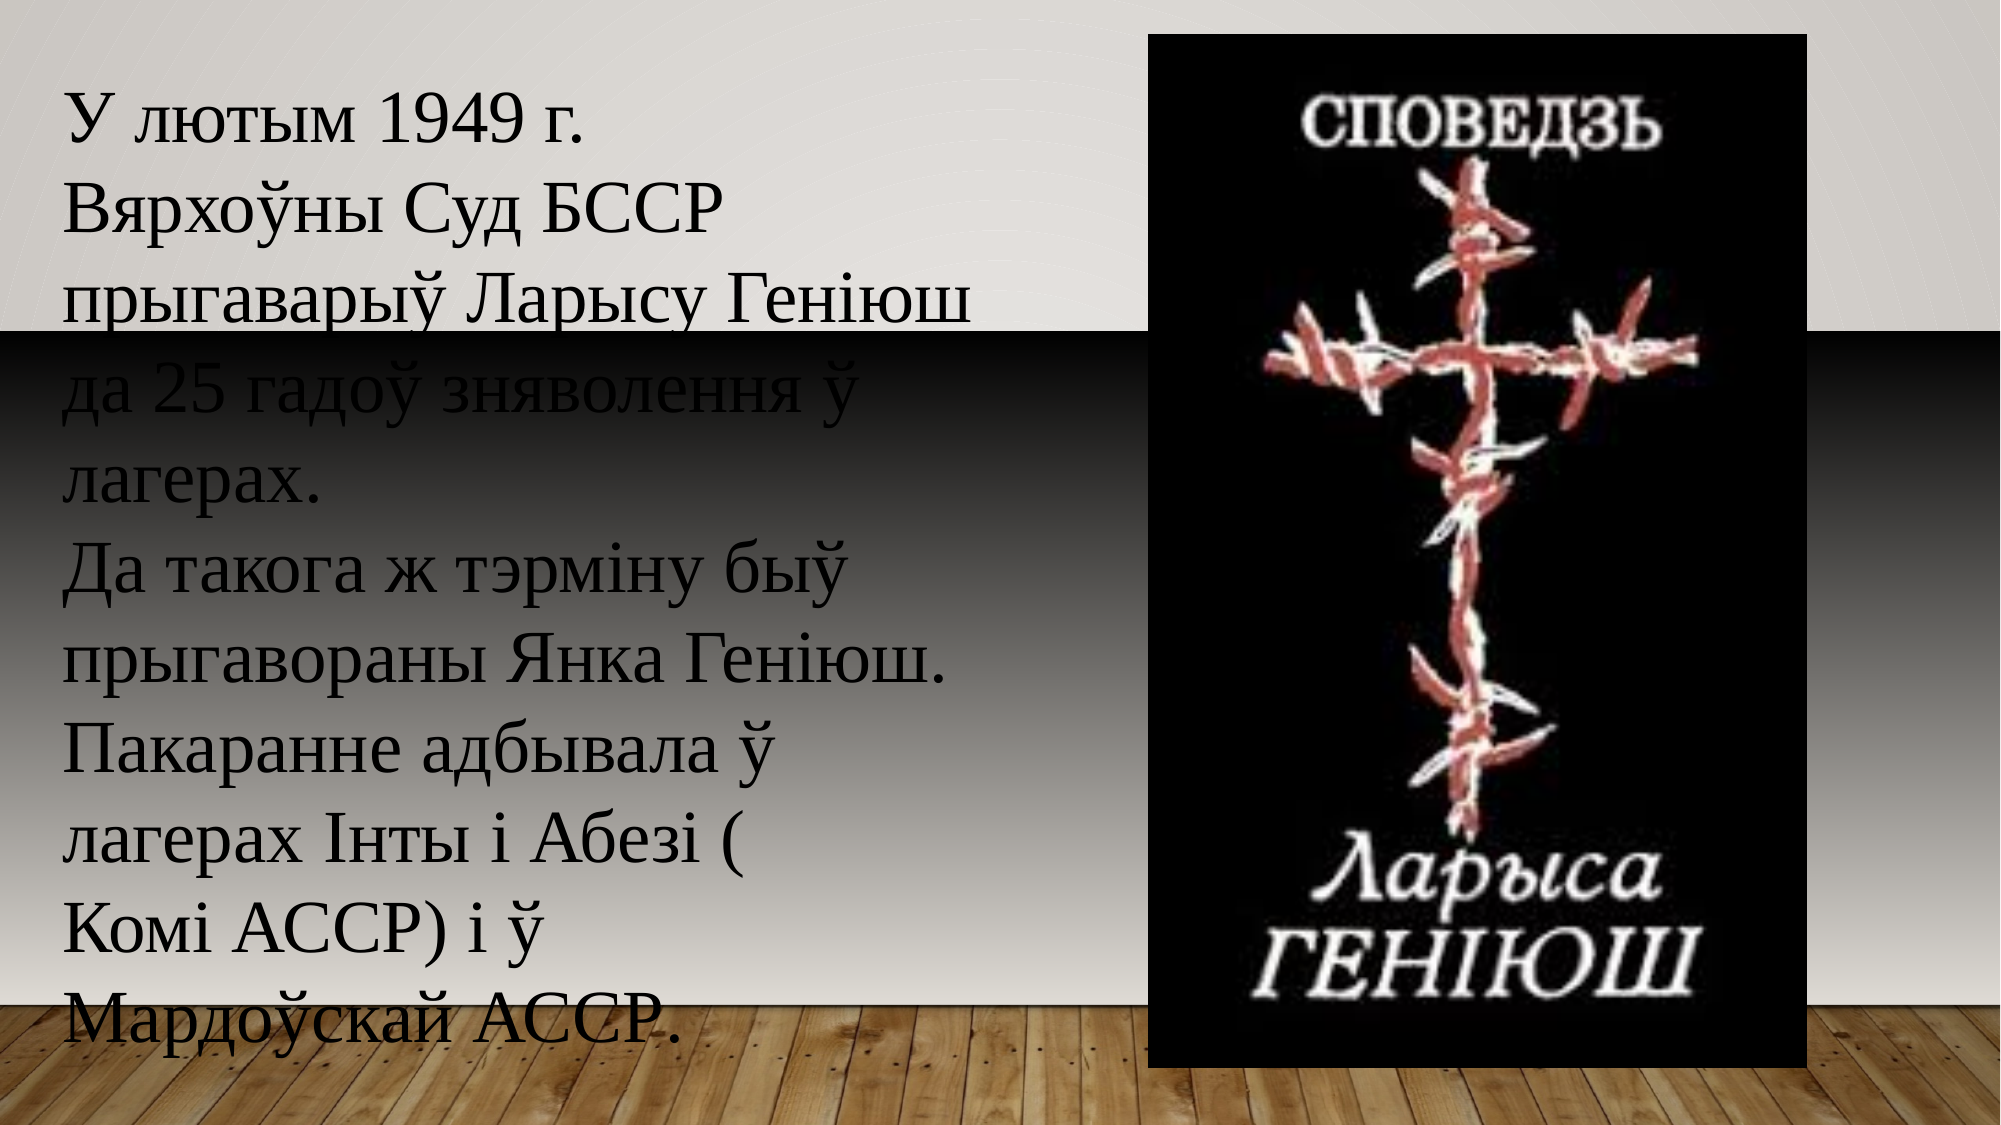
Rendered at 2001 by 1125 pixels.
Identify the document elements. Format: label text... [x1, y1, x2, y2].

text_box У лютым 1949 г. Вярхоўны Суд БССР прыгаварыў Ларысу Геніюш да 25 гадоў зняволення ў лагерах. Да такога ж тэрміну быў прыгавораны Янка Геніюш. Пакаранне адбывала ў лагерах Інты і Абезі (Комі АССР) і ў Мардоўскай АССР. [47, 60, 1047, 1065]
picture [1148, 35, 1807, 1068]
